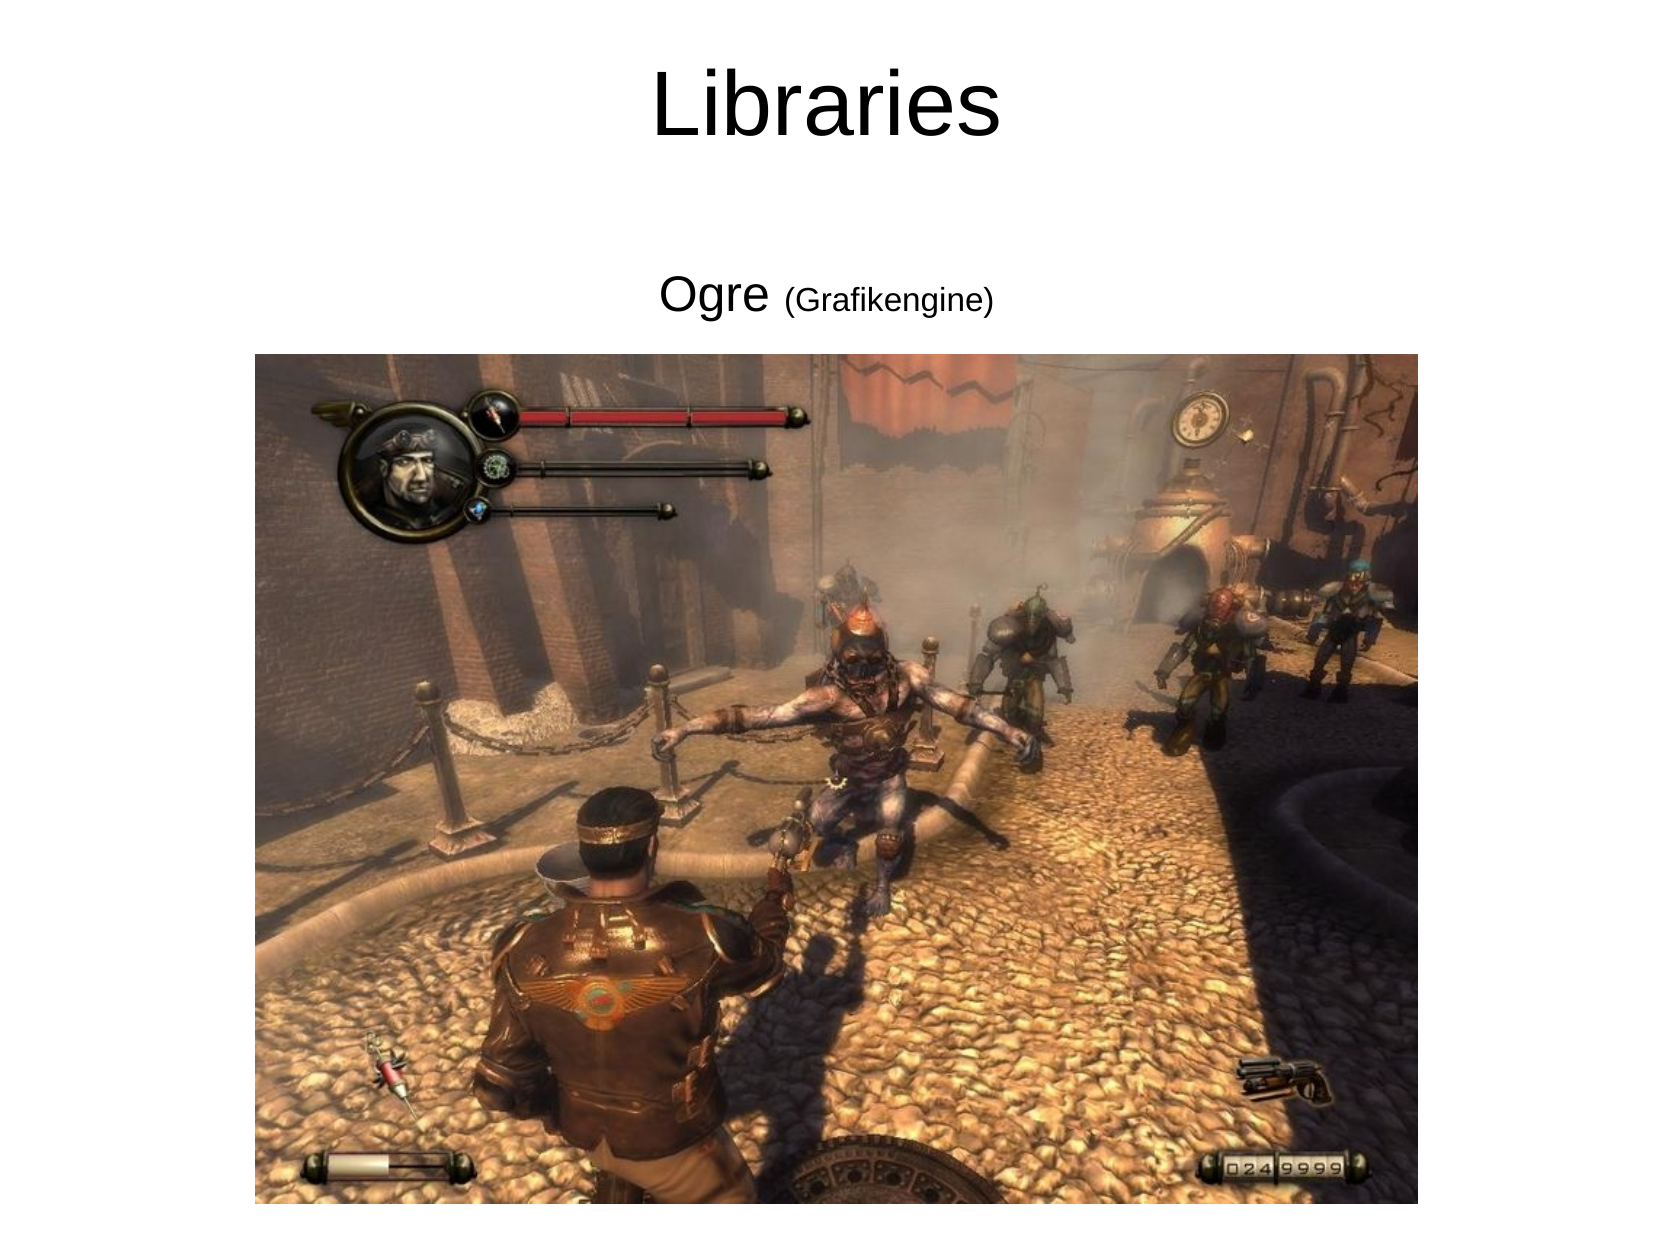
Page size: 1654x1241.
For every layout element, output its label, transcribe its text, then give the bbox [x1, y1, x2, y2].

picture [255, 354, 1418, 1204]
title Libraries [82, 0, 1571, 208]
text_box Ogre (Grafikengine) [82, 265, 1571, 325]
